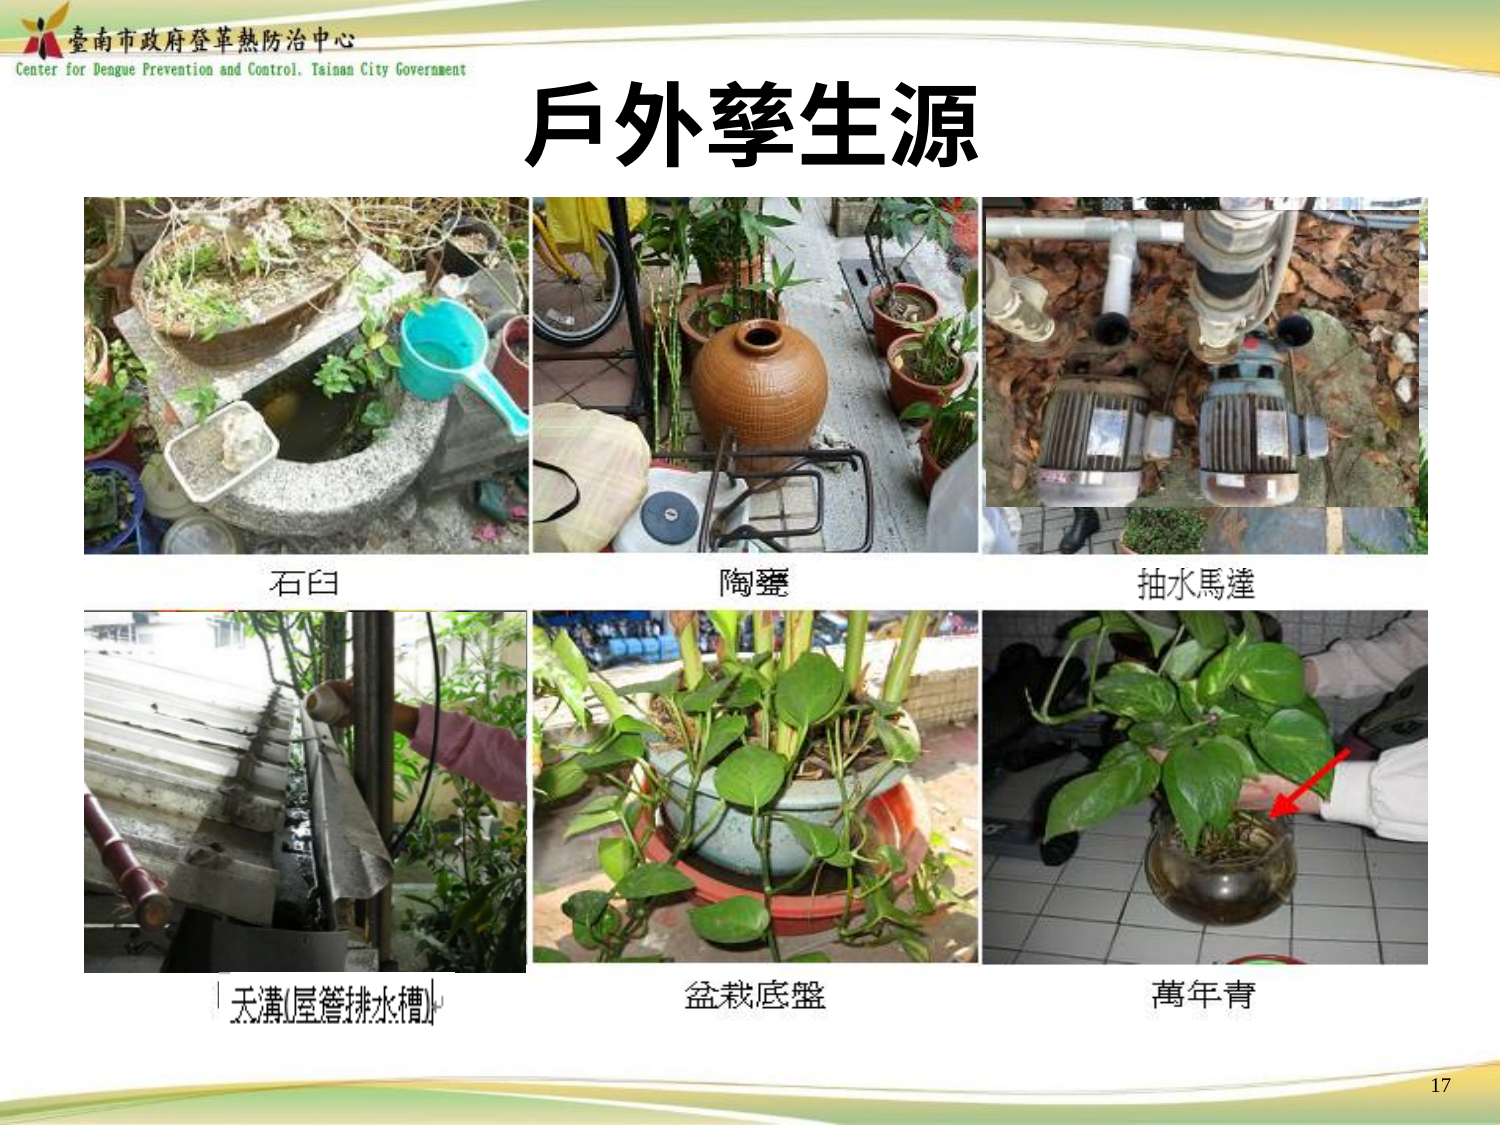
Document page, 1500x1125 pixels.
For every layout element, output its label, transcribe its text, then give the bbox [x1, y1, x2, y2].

text_box <編號> [1116, 1063, 1467, 1111]
picture [0, 0, 1500, 1125]
title 戶外孳生源 [76, 60, 1427, 185]
